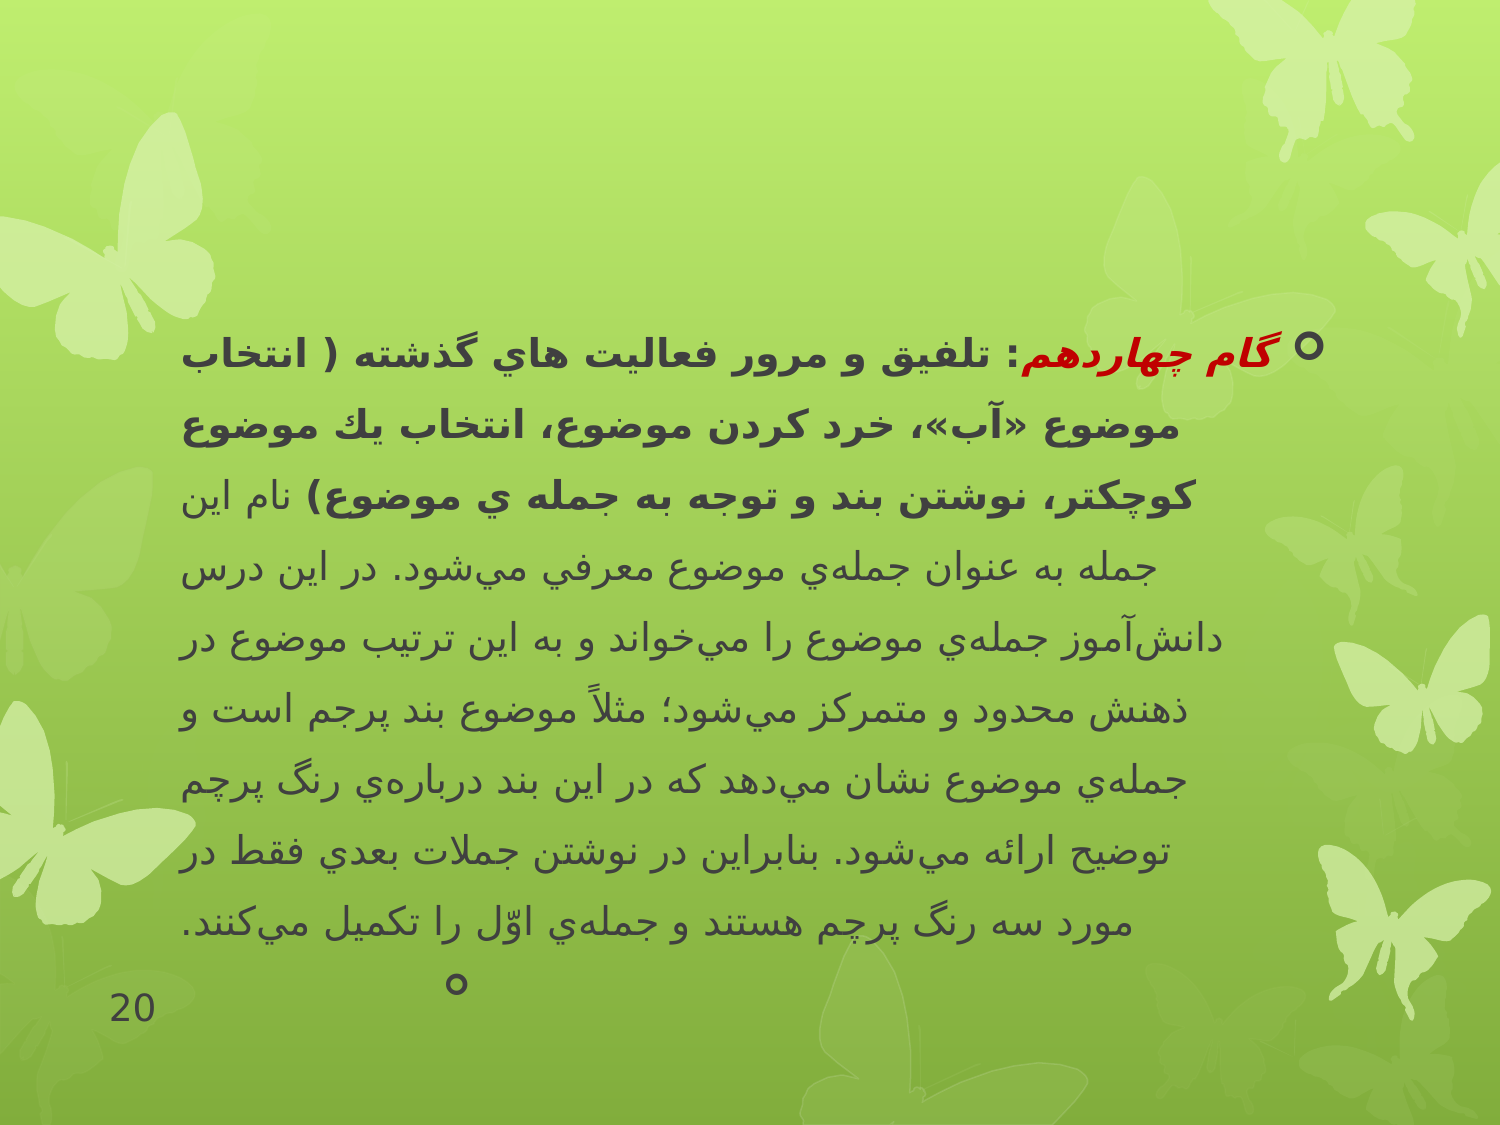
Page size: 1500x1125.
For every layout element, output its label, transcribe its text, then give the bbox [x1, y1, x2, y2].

text_box [94, 976, 194, 1037]
list گام چهاردهم: تلفيق و مرور فعاليت هاي گذشته ( انتخاب موضوع «آب»، خرد كردن موضوع، انتخاب يك موضوع كوچكتر، نوشتن بند و توجه به جمله ي موضوع) نام اين جمله به عنوان جمله‌ي موضوع معرفي مي‌شود. در اين درس دانش‌آموز جمله‌ي موضوع را مي‌خواند و به اين ترتيب موضوع در ذهنش محدود و متمركز مي‌شود؛ مثلاً موضوع بند پرجم است و جمله‌ي موضوع نشان مي‌دهد كه در اين بند درباره‌ي رنگ پرچم توضيح ارائه مي‌شود. بنابراين در نوشتن جملات بعدي فقط در مورد سه رنگ پرچم هستند و جمله‌ي اوّل را تكميل مي‌كنند. [165, 296, 1335, 962]
